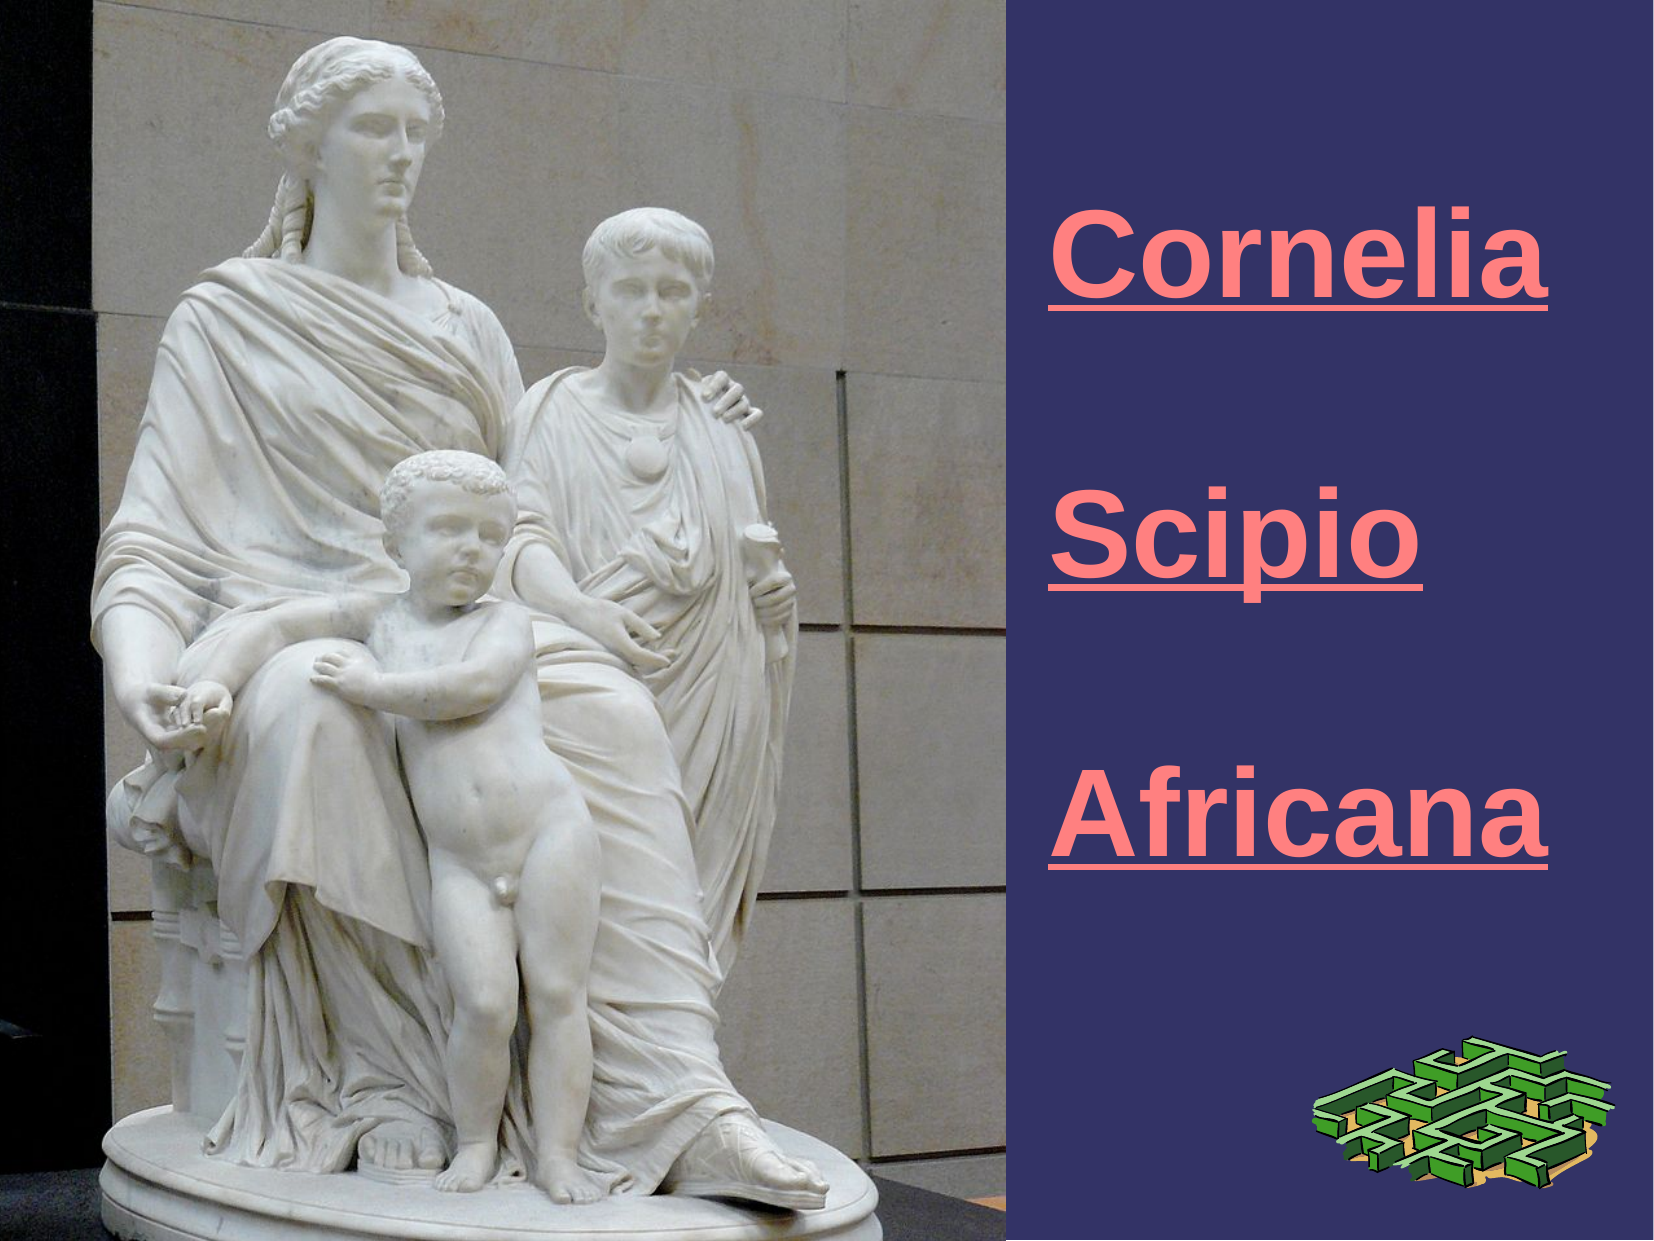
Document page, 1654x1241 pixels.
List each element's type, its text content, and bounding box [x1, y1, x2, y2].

text_box Cornelia Scipio Africana [1033, 177, 1654, 977]
picture [0, 0, 1006, 1241]
